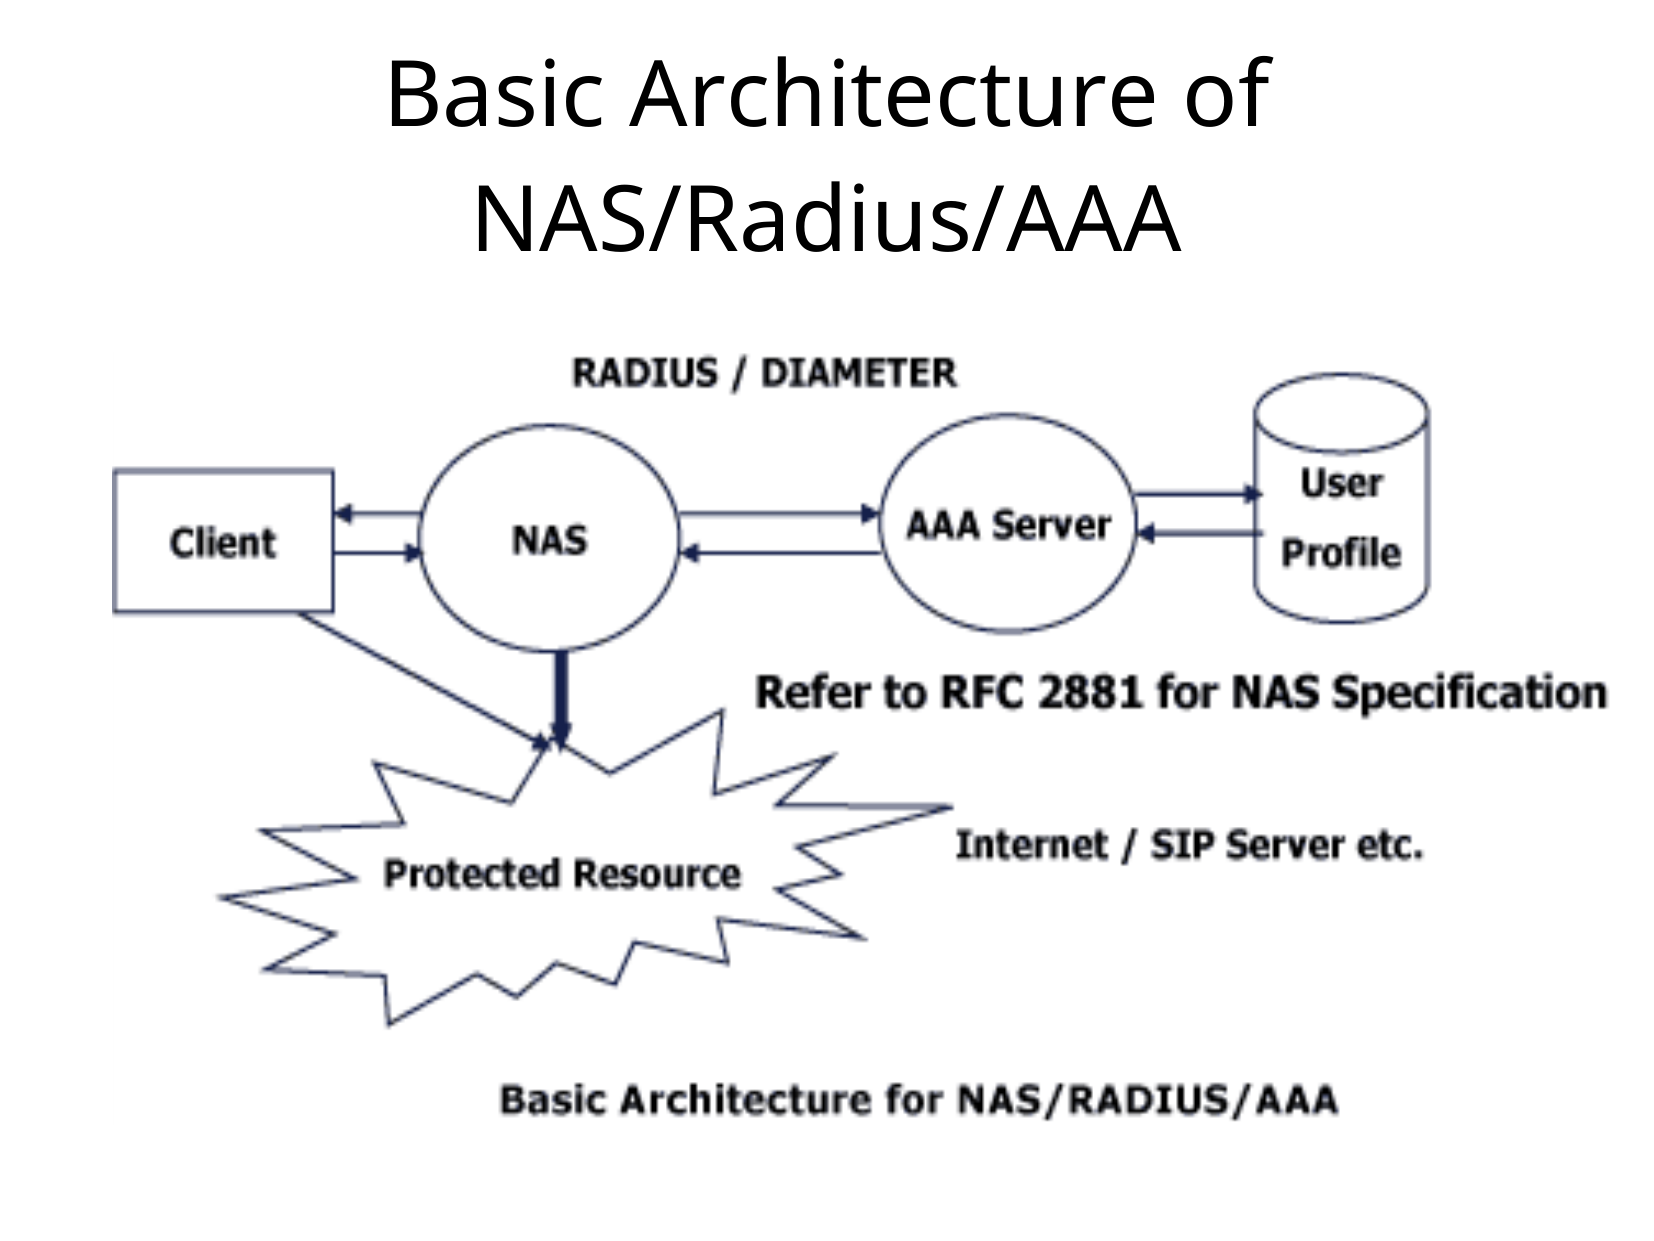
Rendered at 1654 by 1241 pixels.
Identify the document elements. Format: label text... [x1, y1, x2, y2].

title Basic Architecture of NAS/Radius/AAA [82, 49, 1571, 257]
picture [112, 352, 1613, 1126]
